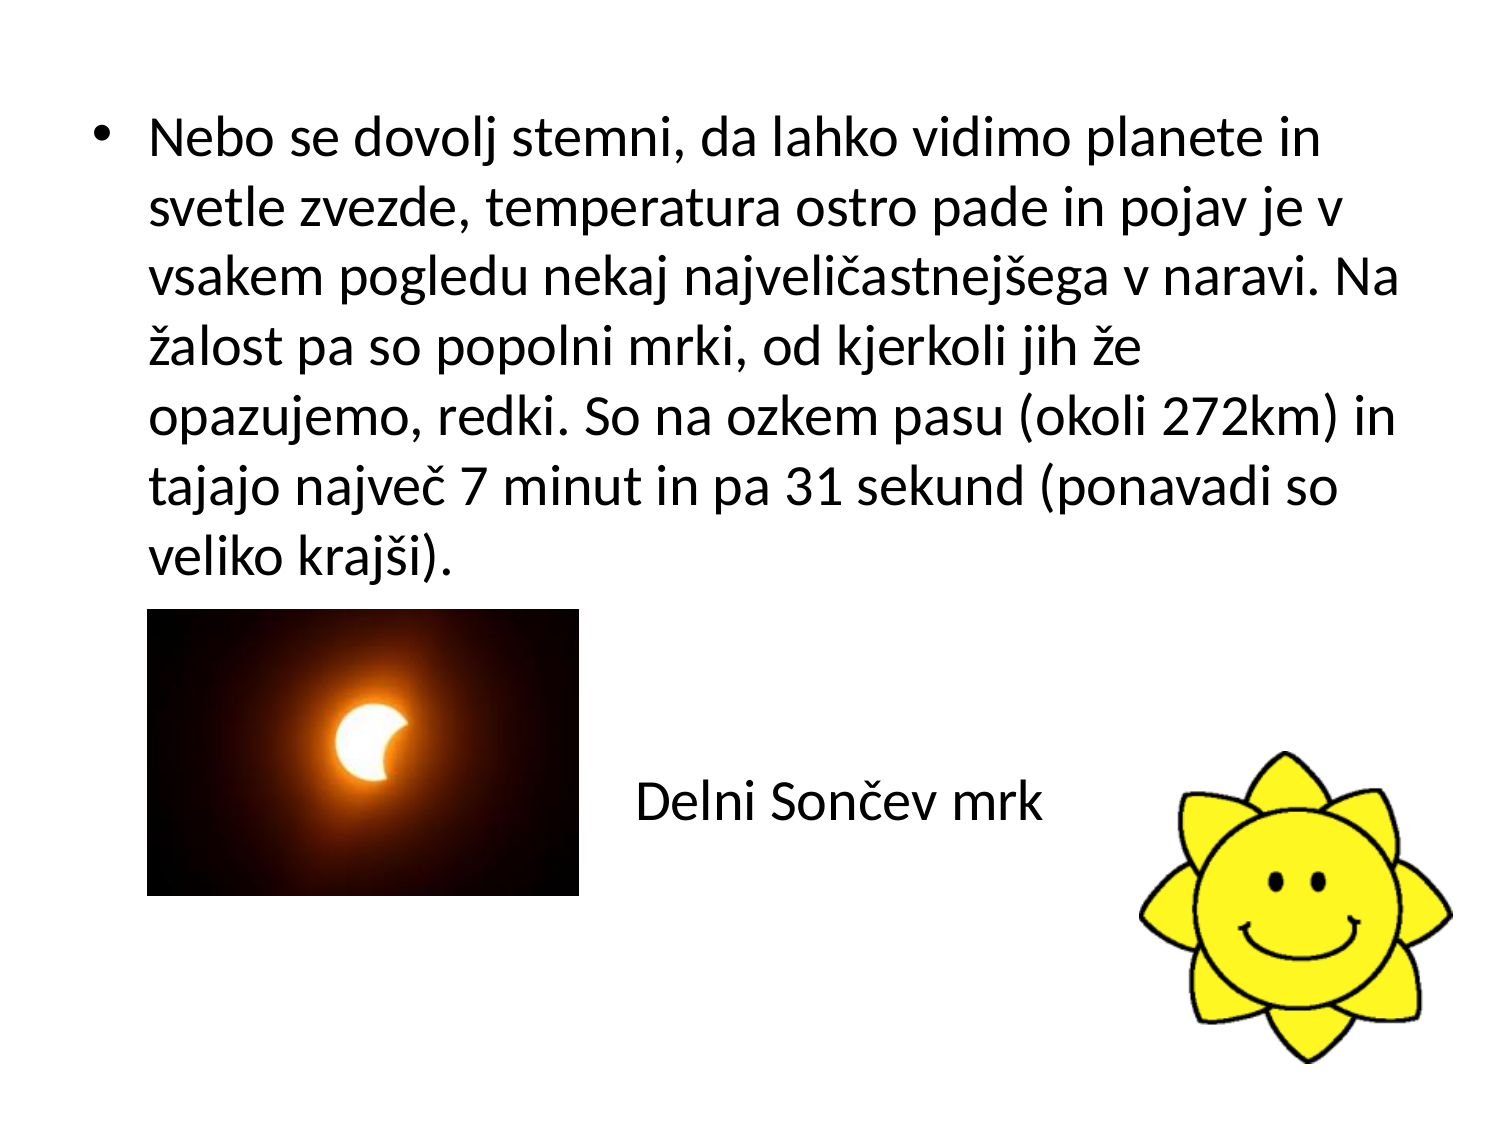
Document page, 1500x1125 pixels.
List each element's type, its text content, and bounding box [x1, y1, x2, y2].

picture [147, 609, 579, 896]
list Nebo se dovolj stemni, da lahko vidimo planete in svetle zvezde, temperatura ostro pade in pojav je v vsakem pogledu nekaj najveličastnejšega v naravi. Na žalost pa so popolni mrki, od kjerkoli jih že opazujemo, redki. So na ozkem pasu (okoli 272km) in tajajo največ 7 minut in pa 31 sekund (ponavadi so veliko krajši). Delni Sončev mrk [76, 90, 1427, 917]
picture [1139, 751, 1453, 1064]
